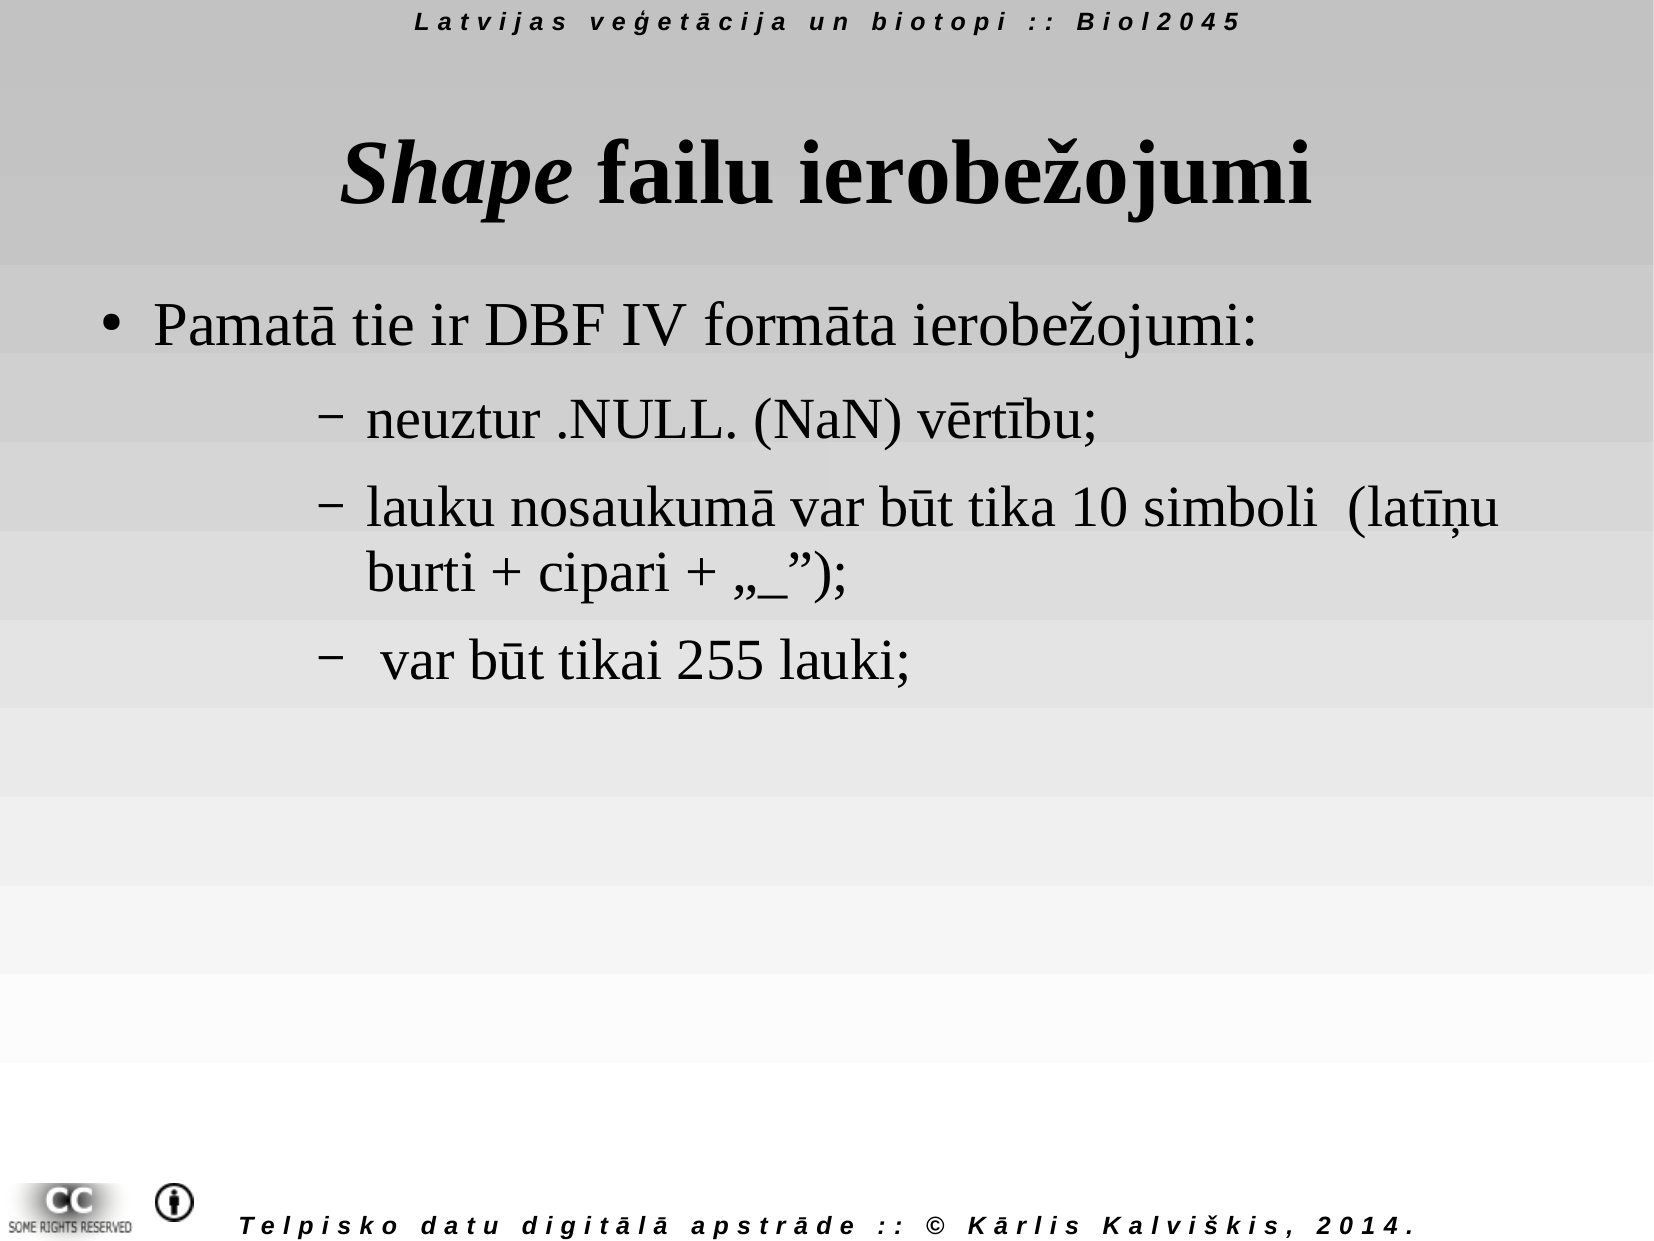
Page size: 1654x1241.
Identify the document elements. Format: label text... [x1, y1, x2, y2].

title Shape failu ierobežojumi [29, 56, 1625, 289]
picture [0, 0, 1654, 1241]
list Pamatā tie ir DBF IV formāta ierobežojumi: neuztur .NULL. (NaN) vērtību; lauku nosaukumā var būt tika 10 simboli (latīņu burti + cipari + „_”); var būt tikai 255 lauki; [82, 289, 1571, 1098]
